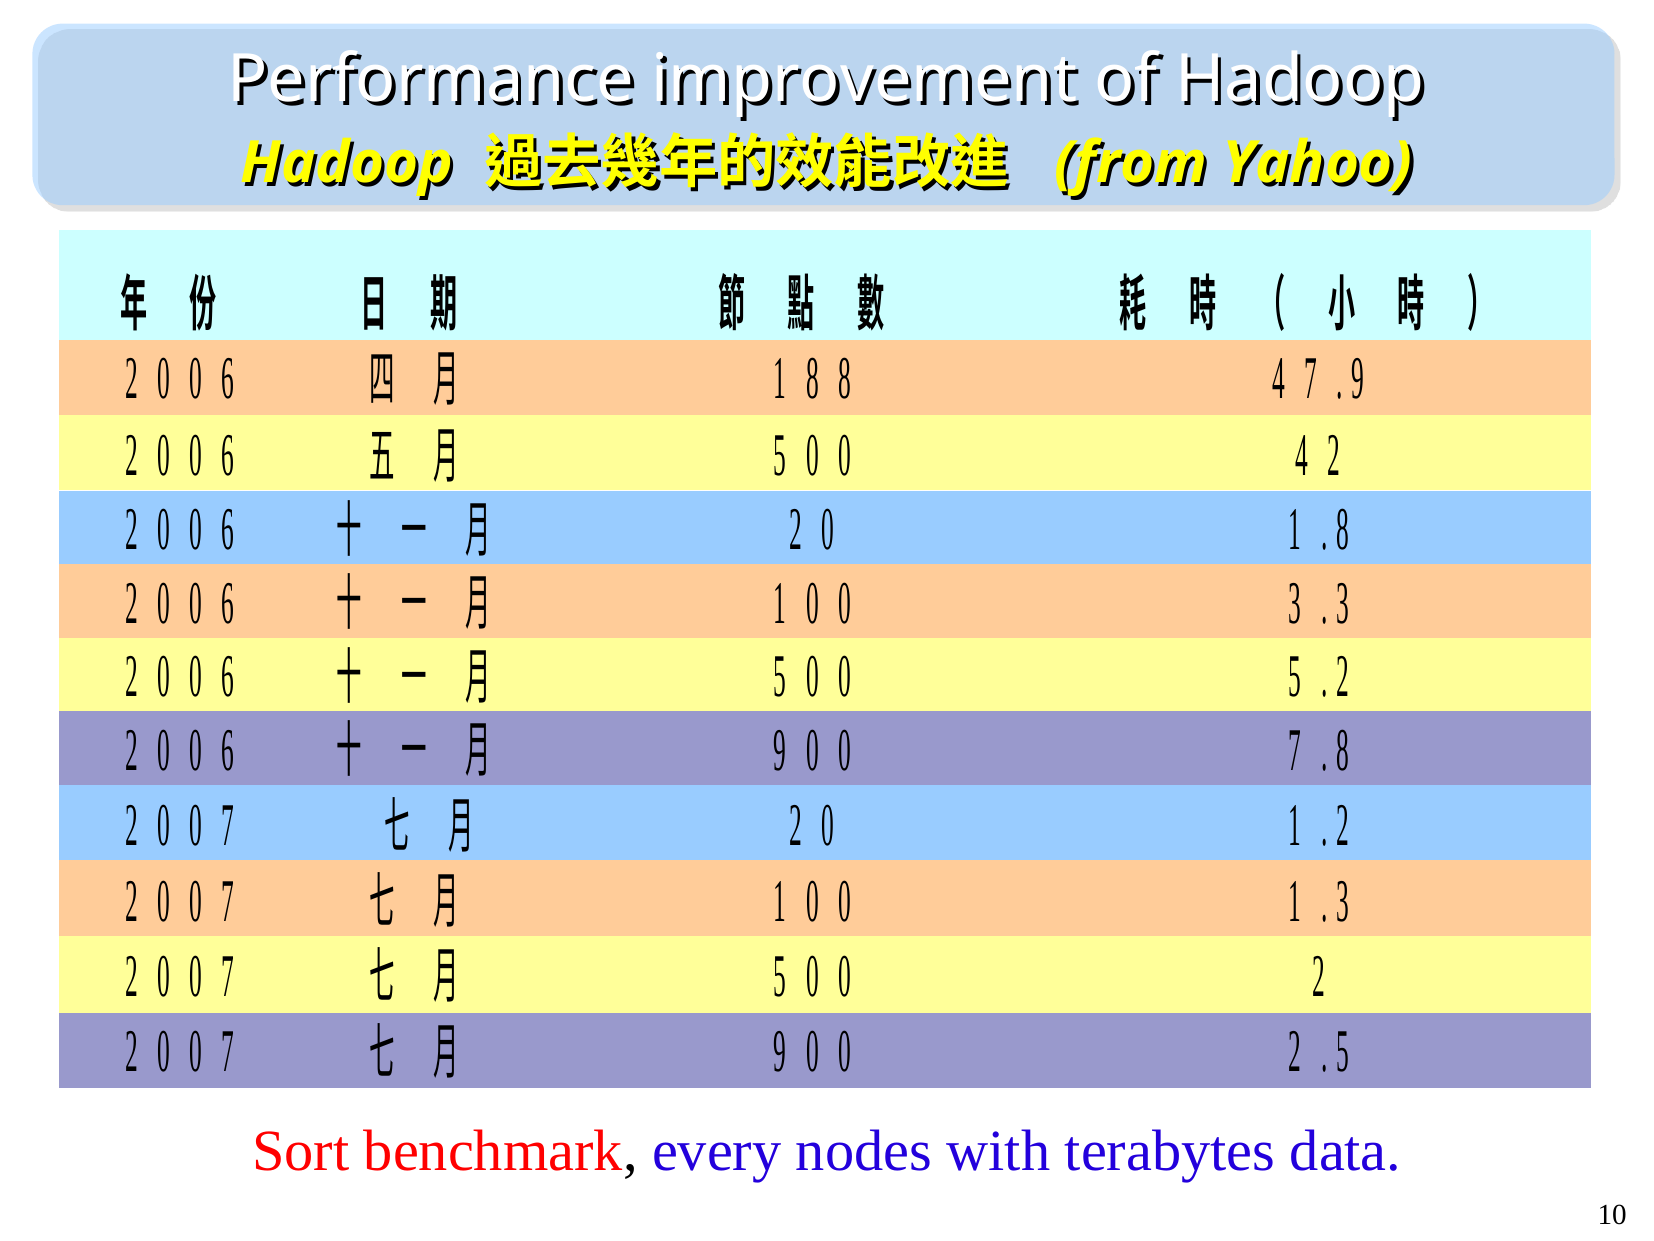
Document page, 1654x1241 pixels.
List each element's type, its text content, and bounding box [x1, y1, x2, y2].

title Performance improvement of Hadoop Hadoop 過去幾年的效能改進 (from Yahoo) [123, 28, 1530, 204]
text_box Sort benchmark, every nodes with terabytes data. [59, 1104, 1595, 1190]
text_box [32, 23, 1615, 206]
picture [59, 230, 1595, 1104]
